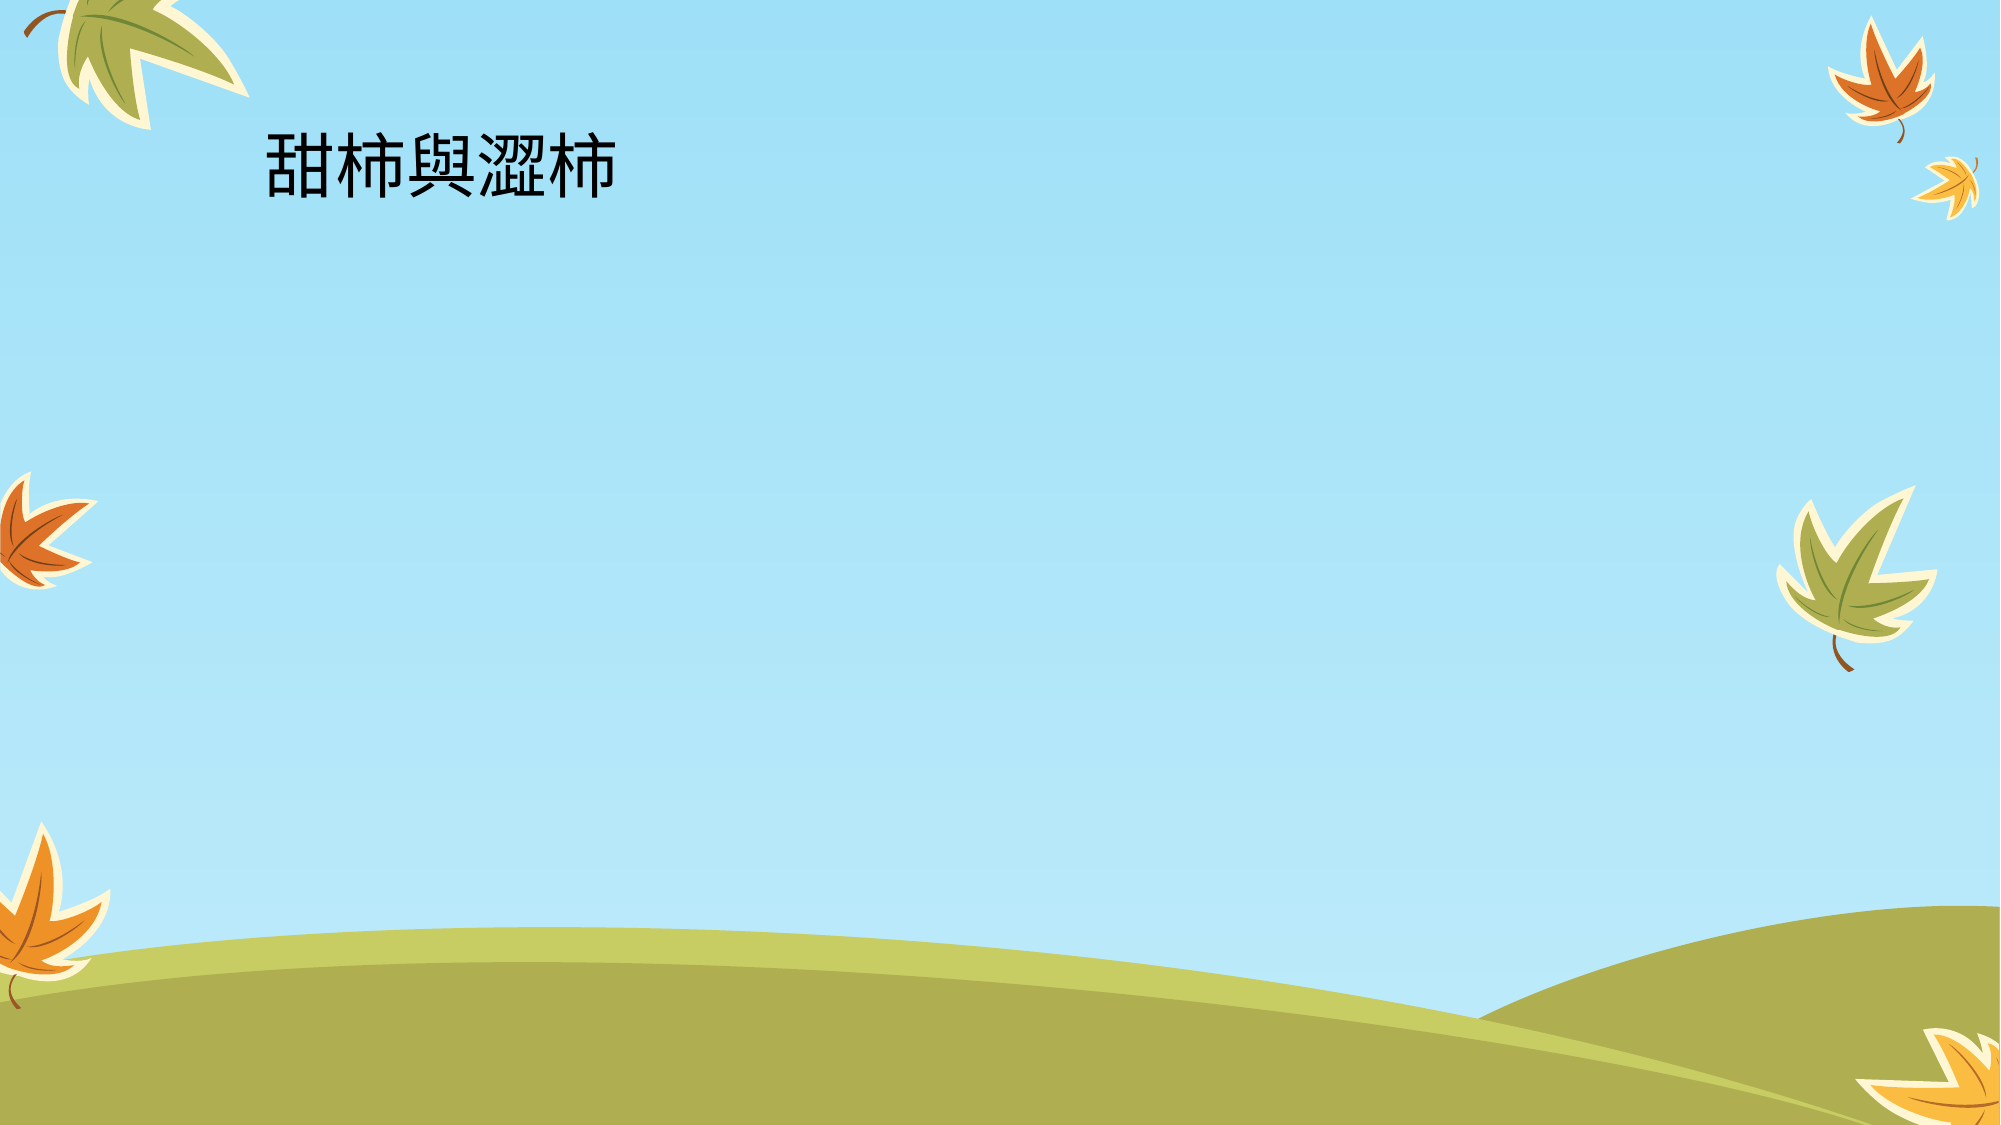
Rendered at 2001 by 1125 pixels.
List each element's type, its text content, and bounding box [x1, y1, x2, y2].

title 甜柿與澀柿 [249, 12, 1749, 216]
